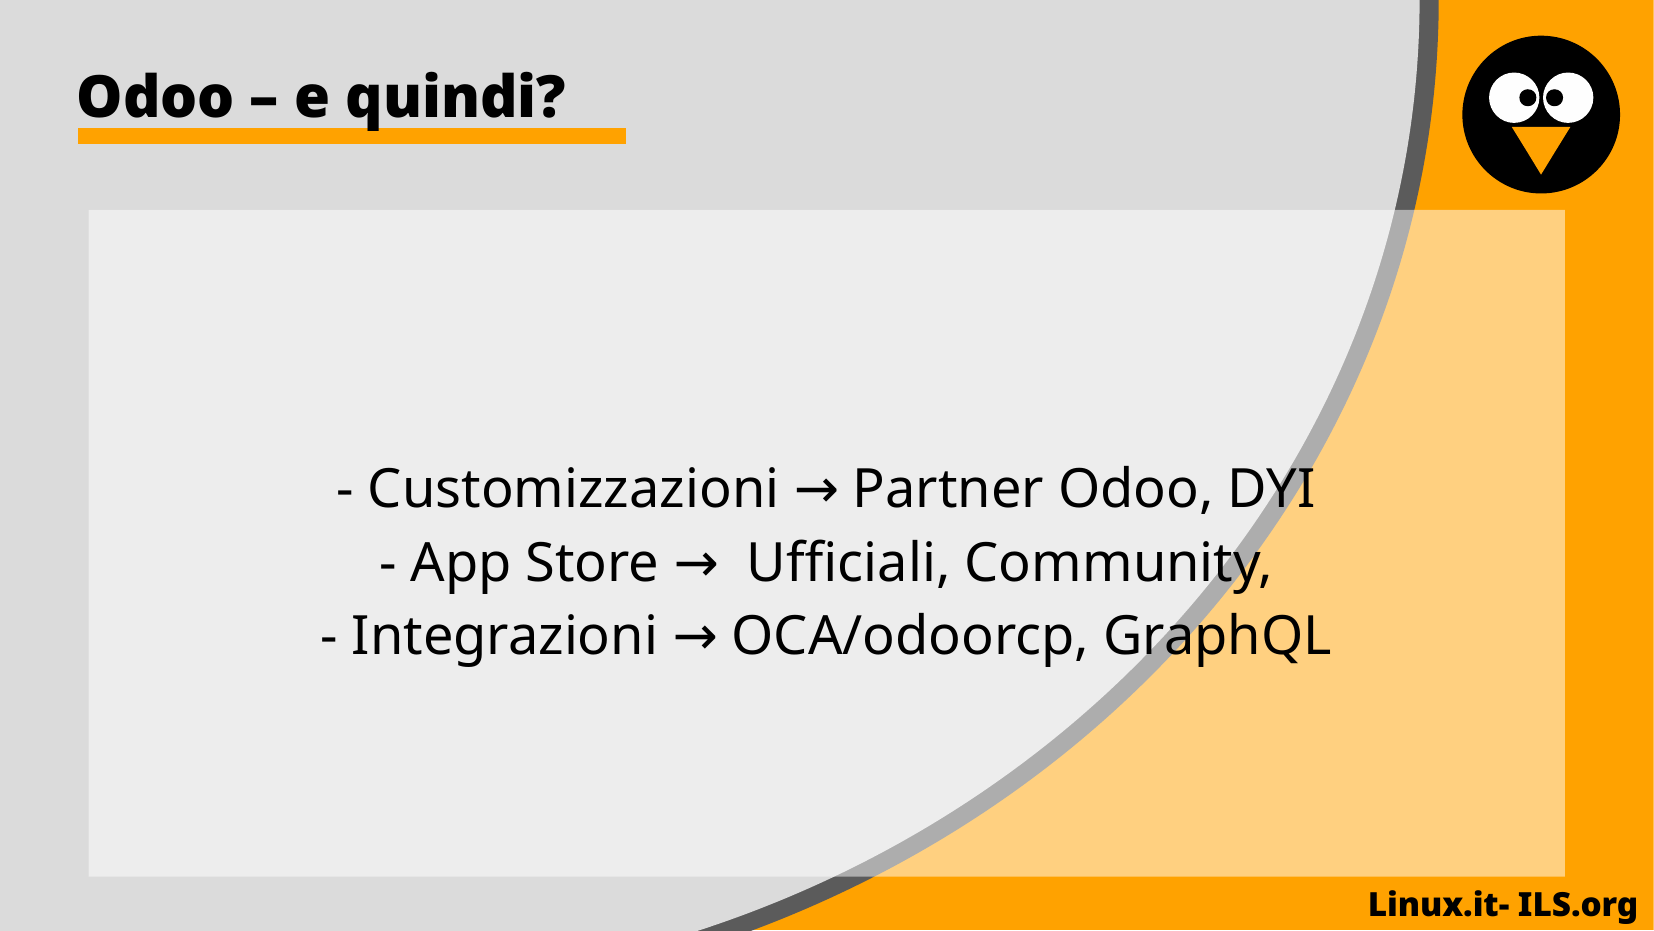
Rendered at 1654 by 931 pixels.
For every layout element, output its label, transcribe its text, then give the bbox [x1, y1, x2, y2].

text_box Linux.it- ILS.org [1346, 873, 1654, 927]
subtitle - Customizzazioni → Partner Odoo, DYI - App Store → Ufficiali, Community, - Integrazioni → OCA/odoorcp, GraphQL [88, 209, 1565, 877]
title Odoo – e quindi? [76, 28, 1264, 161]
